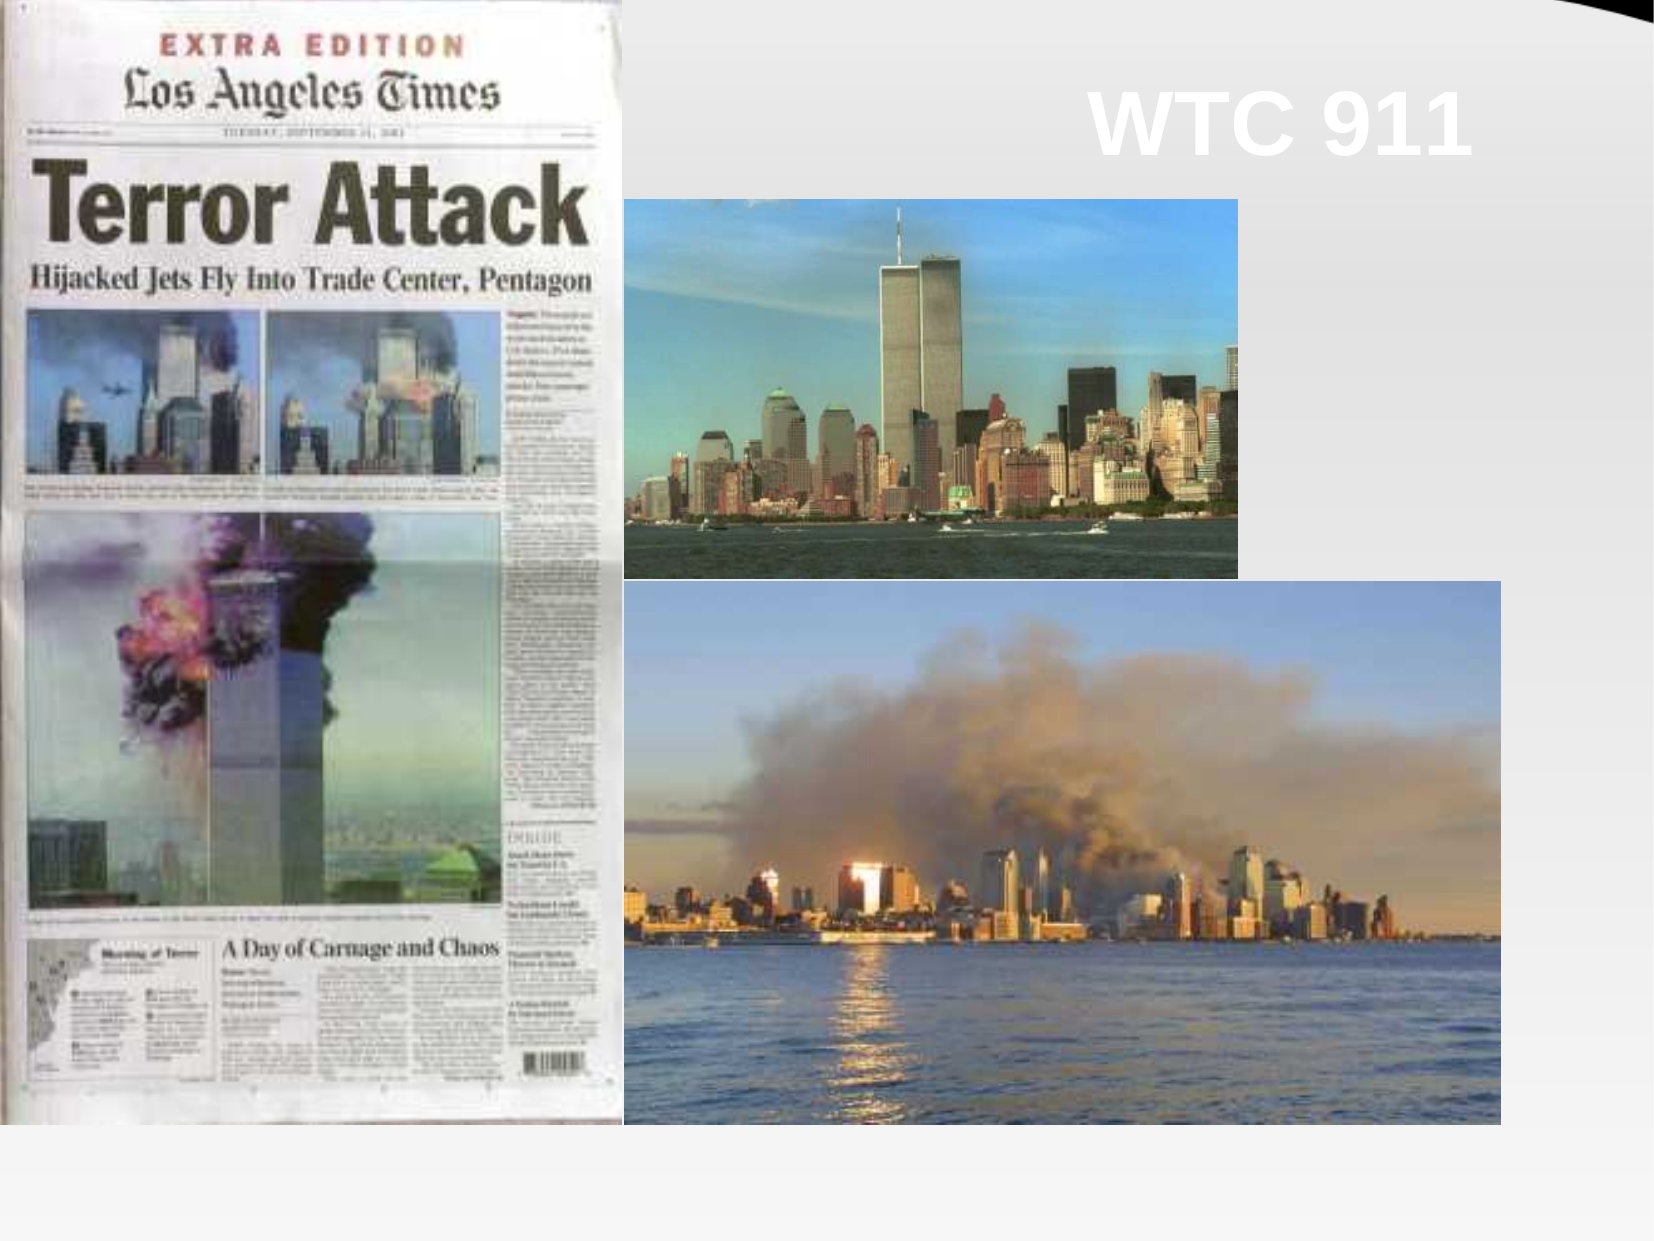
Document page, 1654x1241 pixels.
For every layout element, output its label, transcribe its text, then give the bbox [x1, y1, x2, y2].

picture [0, 0, 1654, 1241]
text_box WTC 911 [1062, 0, 1501, 238]
